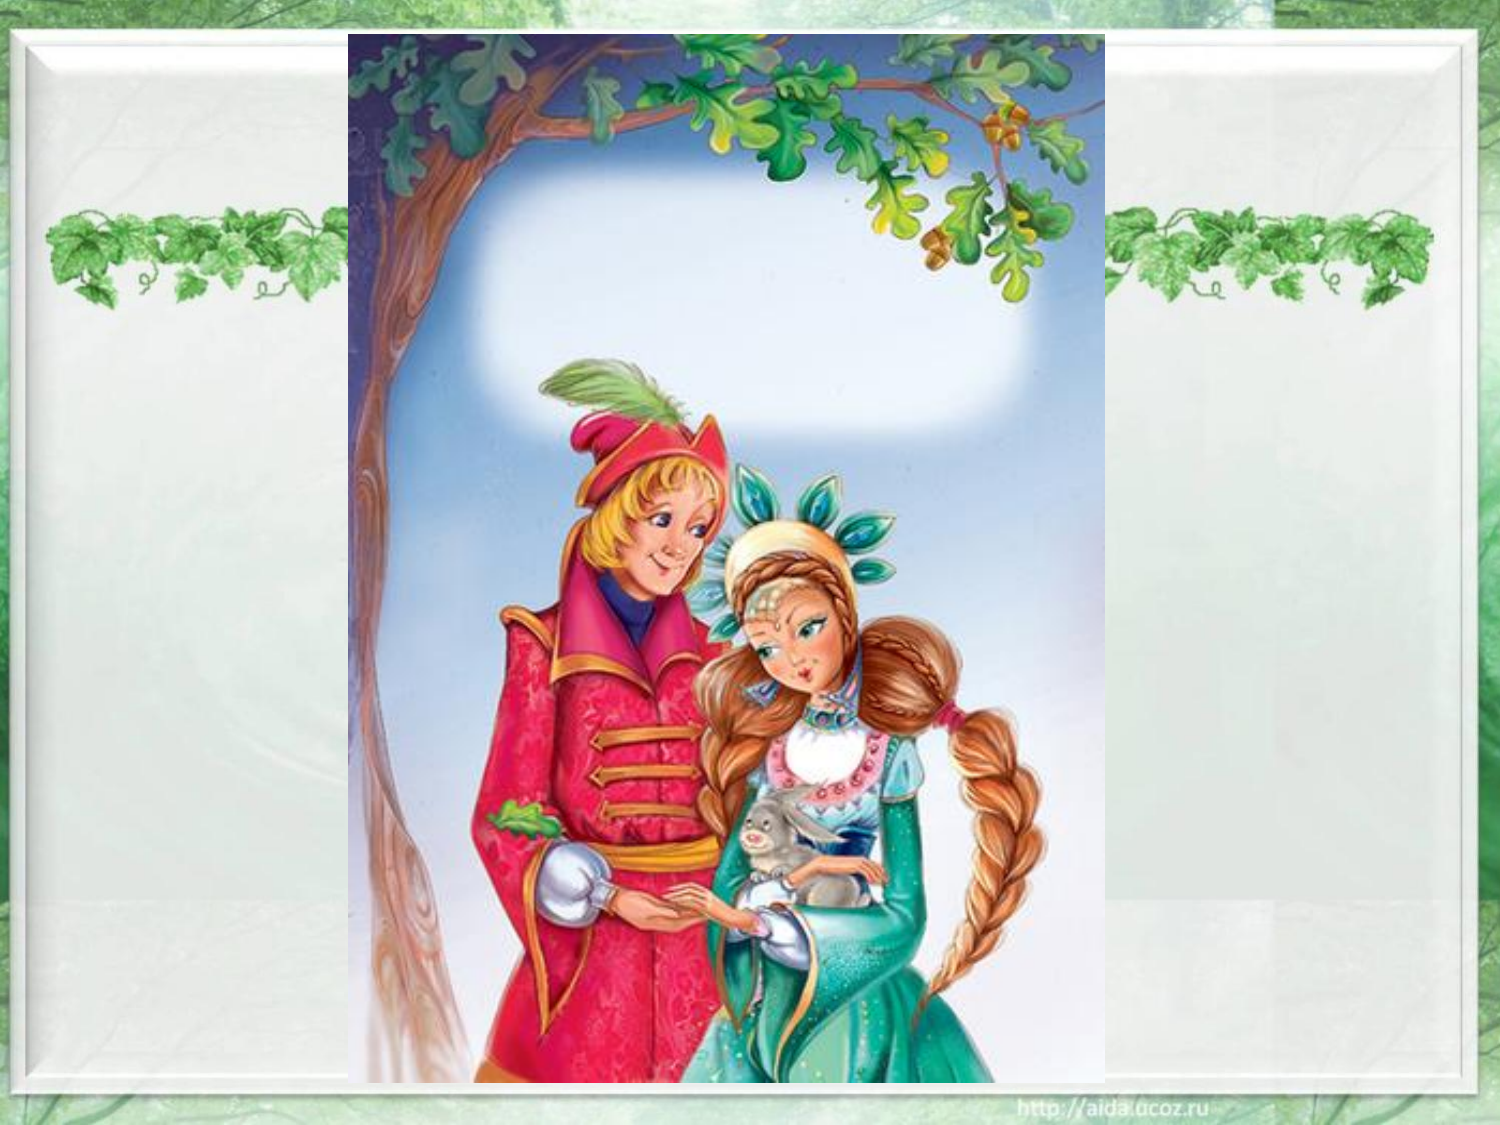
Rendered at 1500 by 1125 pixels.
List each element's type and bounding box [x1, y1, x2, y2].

picture [348, 34, 1105, 1083]
